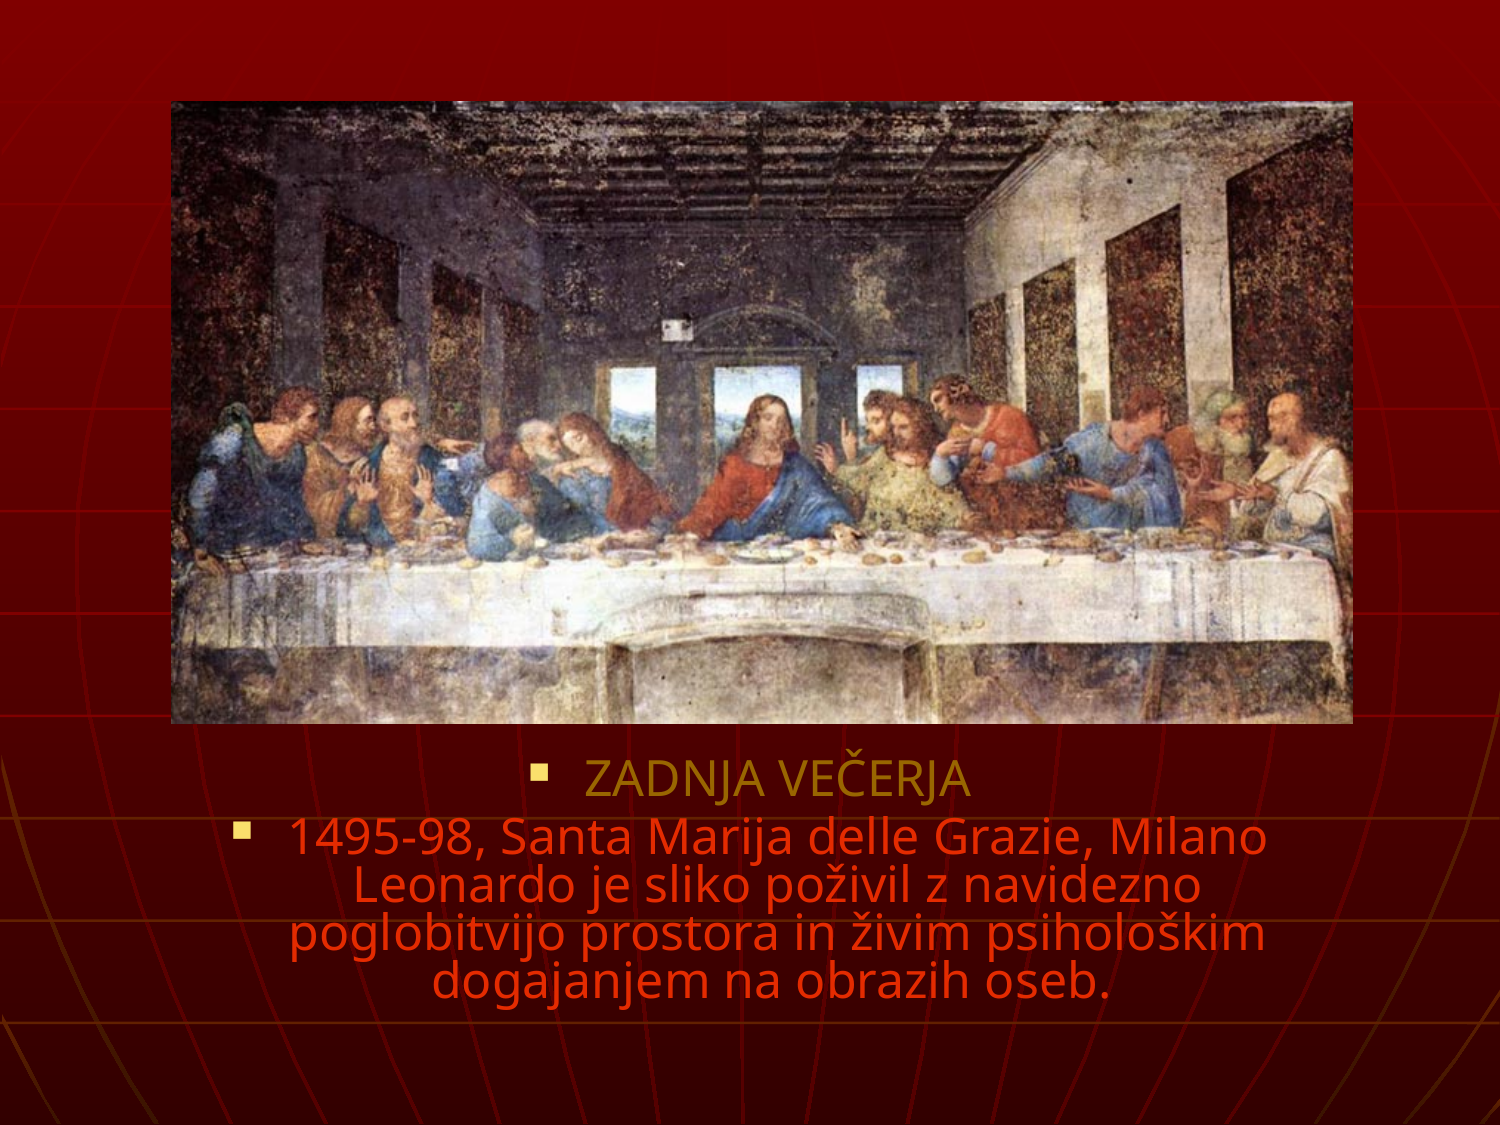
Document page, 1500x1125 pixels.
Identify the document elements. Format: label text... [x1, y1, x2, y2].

list ZADNJA VEČERJA 1495-98, Santa Marija delle Grazie, Milano Leonardo je sliko poživil z navidezno poglobitvijo prostora in živim psihološkim dogajanjem na obrazih oseb. [75, 751, 1425, 1006]
picture [171, 101, 1353, 724]
